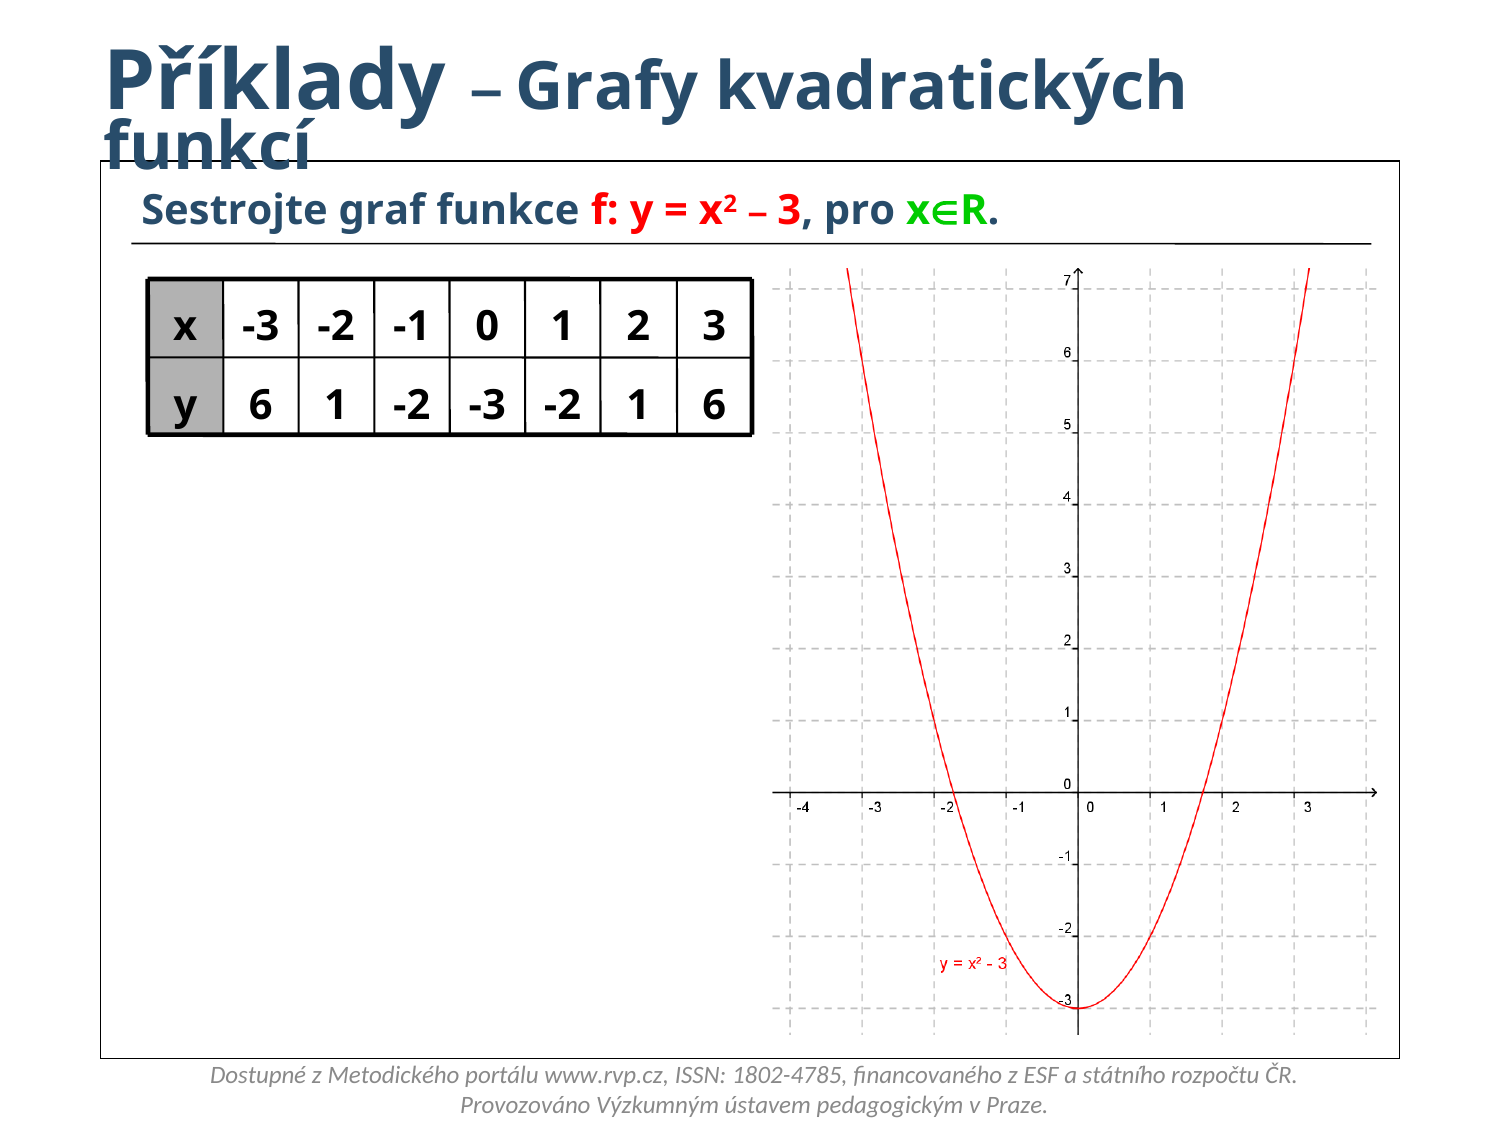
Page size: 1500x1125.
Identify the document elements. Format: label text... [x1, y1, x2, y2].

text_box 6 [225, 359, 297, 432]
picture [772, 268, 1377, 1035]
text_box 3 [678, 282, 749, 356]
text_box x [150, 282, 222, 356]
text_box 0 [451, 282, 524, 356]
text_box [100, 190, 1400, 1059]
text_box -2 [376, 359, 448, 432]
text_box -2 [300, 282, 373, 356]
text_box 1 [300, 359, 373, 432]
title Příklady – Grafy kvadratických funkcí [88, 39, 1414, 190]
text_box 1 [602, 359, 676, 432]
text_box 2 [602, 282, 675, 356]
text_box -3 [451, 359, 524, 432]
text_box 6 [678, 359, 749, 432]
text_box 1 [527, 282, 599, 356]
text_box -3 [225, 282, 297, 356]
text_box -1 [376, 282, 448, 356]
text_box Sestrojte graf funkce f: y = x2 – 3, pro xR. [126, 160, 1367, 256]
text_box -2 [527, 359, 599, 432]
text_box y [151, 359, 222, 432]
